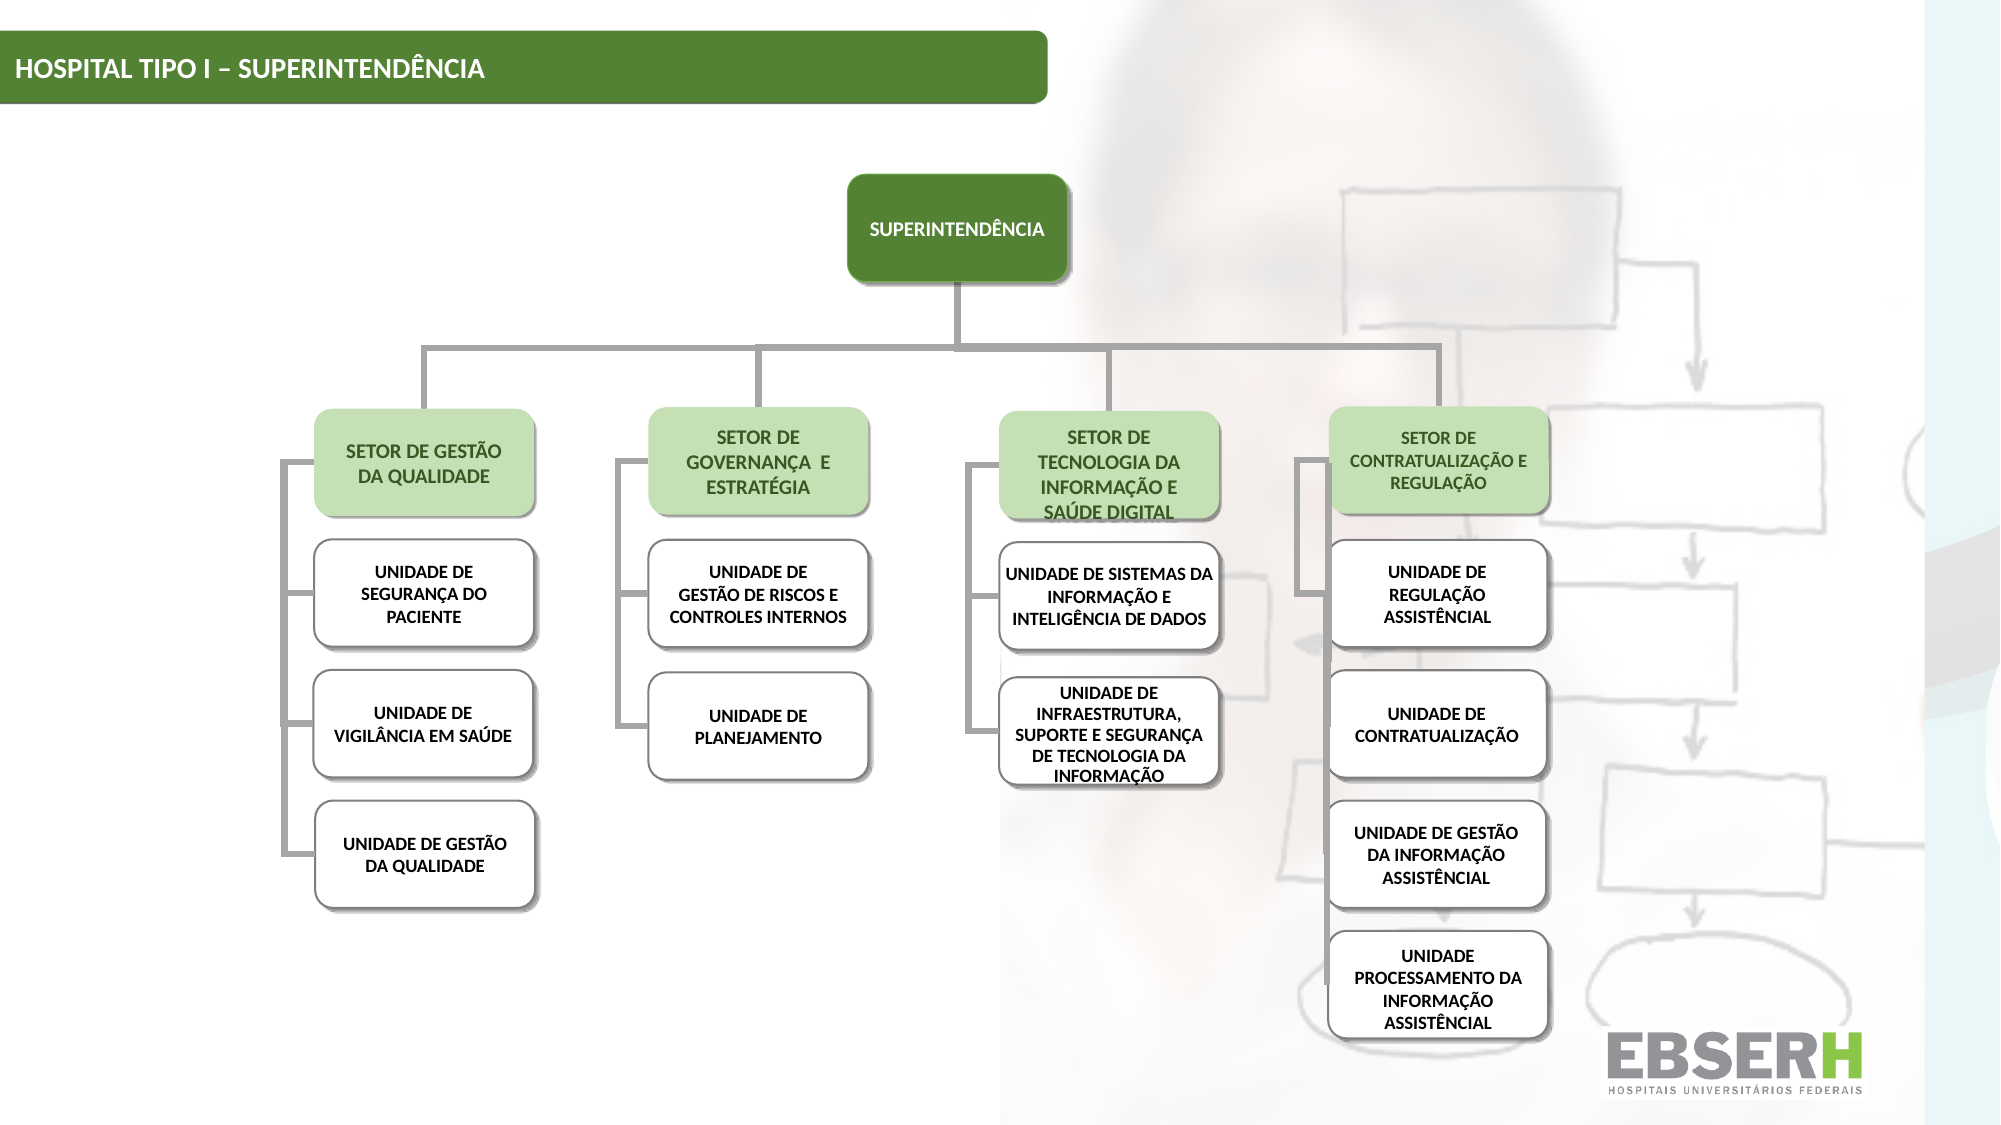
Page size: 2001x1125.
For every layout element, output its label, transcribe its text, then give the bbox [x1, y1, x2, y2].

text_box SETOR DE GOVERNANÇA E ESTRATÉGIA [648, 407, 869, 515]
text_box UNIDADE DE SEGURANÇA DO PACIENTE [314, 539, 535, 647]
text_box HOSPITAL TIPO I – SUPERINTENDÊNCIA [0, 30, 1048, 103]
text_box SETOR DE GESTÃO DA QUALIDADE [314, 408, 535, 517]
text_box SUPERINTENDÊNCIA [847, 174, 1068, 282]
text_box UNIDADE DE SISTEMAS DA INFORMAÇÃO E INTELIGÊNCIA DE DADOS [999, 542, 1220, 650]
text_box UNIDADE PROCESSAMENTO DA INFORMAÇÃO ASSISTÊNCIAL [1328, 930, 1549, 1039]
text_box UNIDADE DE GESTÃO DA QUALIDADE [315, 800, 536, 908]
text_box UNIDADE DE REGULAÇÃO ASSISTÊNCIAL [1332, 539, 1548, 648]
text_box SETOR DE CONTRATUALIZAÇÃO E REGULAÇÃO [1328, 406, 1549, 514]
text_box UNIDADE DE GESTÃO DE RISCOS E CONTROLES INTERNOS [648, 539, 869, 648]
text_box UNIDADE DE GESTÃO DA INFORMAÇÃO ASSISTÊNCIAL [1330, 800, 1547, 908]
text_box UNIDADE DE INFRAESTRUTURA, SUPORTE E SEGURANÇA DE TECNOLOGIA DA INFORMAÇÃO [999, 677, 1220, 785]
text_box UNIDADE DE VIGILÂNCIA EM SAÚDE [313, 669, 534, 778]
text_box SETOR DE TECNOLOGIA DA INFORMAÇÃO E SAÚDE DIGITAL [999, 410, 1220, 519]
text_box UNIDADE DE PLANEJAMENTO [648, 672, 869, 780]
text_box UNIDADE DE CONTRATUALIZAÇÃO [1330, 670, 1547, 778]
